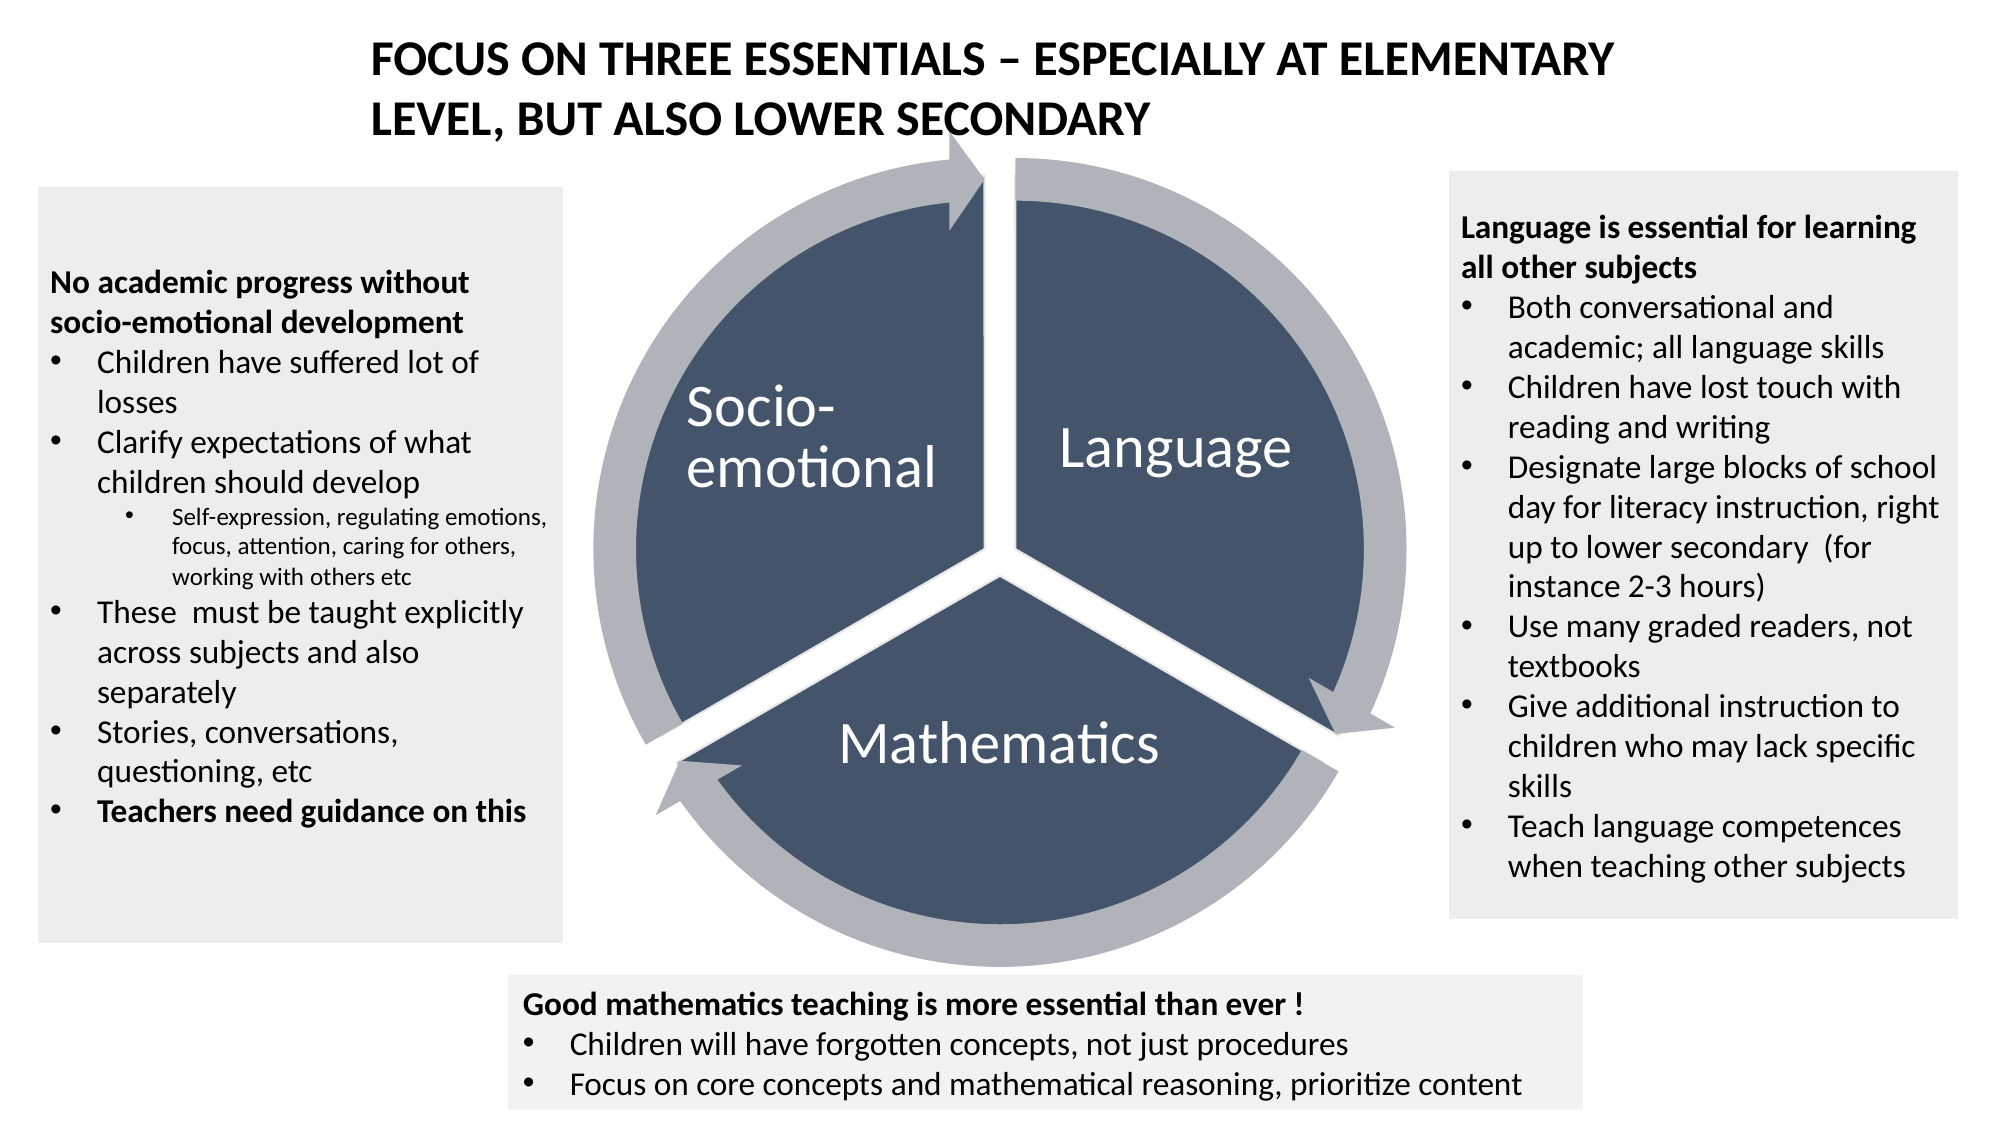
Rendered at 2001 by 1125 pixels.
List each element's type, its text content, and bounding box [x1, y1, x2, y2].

text_box Socio- emotional [672, 373, 1103, 511]
text_box Good mathematics teaching is more essential than ever ! Children will have forgotten concepts, not just procedures Focus on core concepts and mathematical reasoning, prioritize content [508, 974, 1583, 1110]
text_box [1015, 158, 1407, 736]
text_box [593, 153, 985, 745]
text_box FOCUS ON THREE ESSENTIALS – ESPECIALLY AT ELEMENTARY LEVEL, BUT ALSO LOWER SECONDARY [356, 18, 1690, 153]
text_box [655, 575, 1339, 967]
text_box Language is essential for learning all other subjects Both conversational and academic; all language skills Children have lost touch with reading and writing Designate large blocks of school day for literacy instruction, right up to lower secondary (for instance 2-3 hours) Use many graded readers, not textbooks Give additional instruction to children who may lack specific skills Teach language competences when teaching other subjects [1446, 168, 1961, 922]
text_box Language [1044, 415, 1309, 491]
text_box Mathematics [823, 710, 1176, 787]
text_box No academic progress without socio-emotional development Children have suffered lot of losses Clarify expectations of what children should develop Self-expression, regulating emotions, focus, attention, caring for others, working with others etc These must be taught explicitly across subjects and also separately Stories, conversations, questioning, etc Teachers need guidance on this [35, 185, 565, 945]
